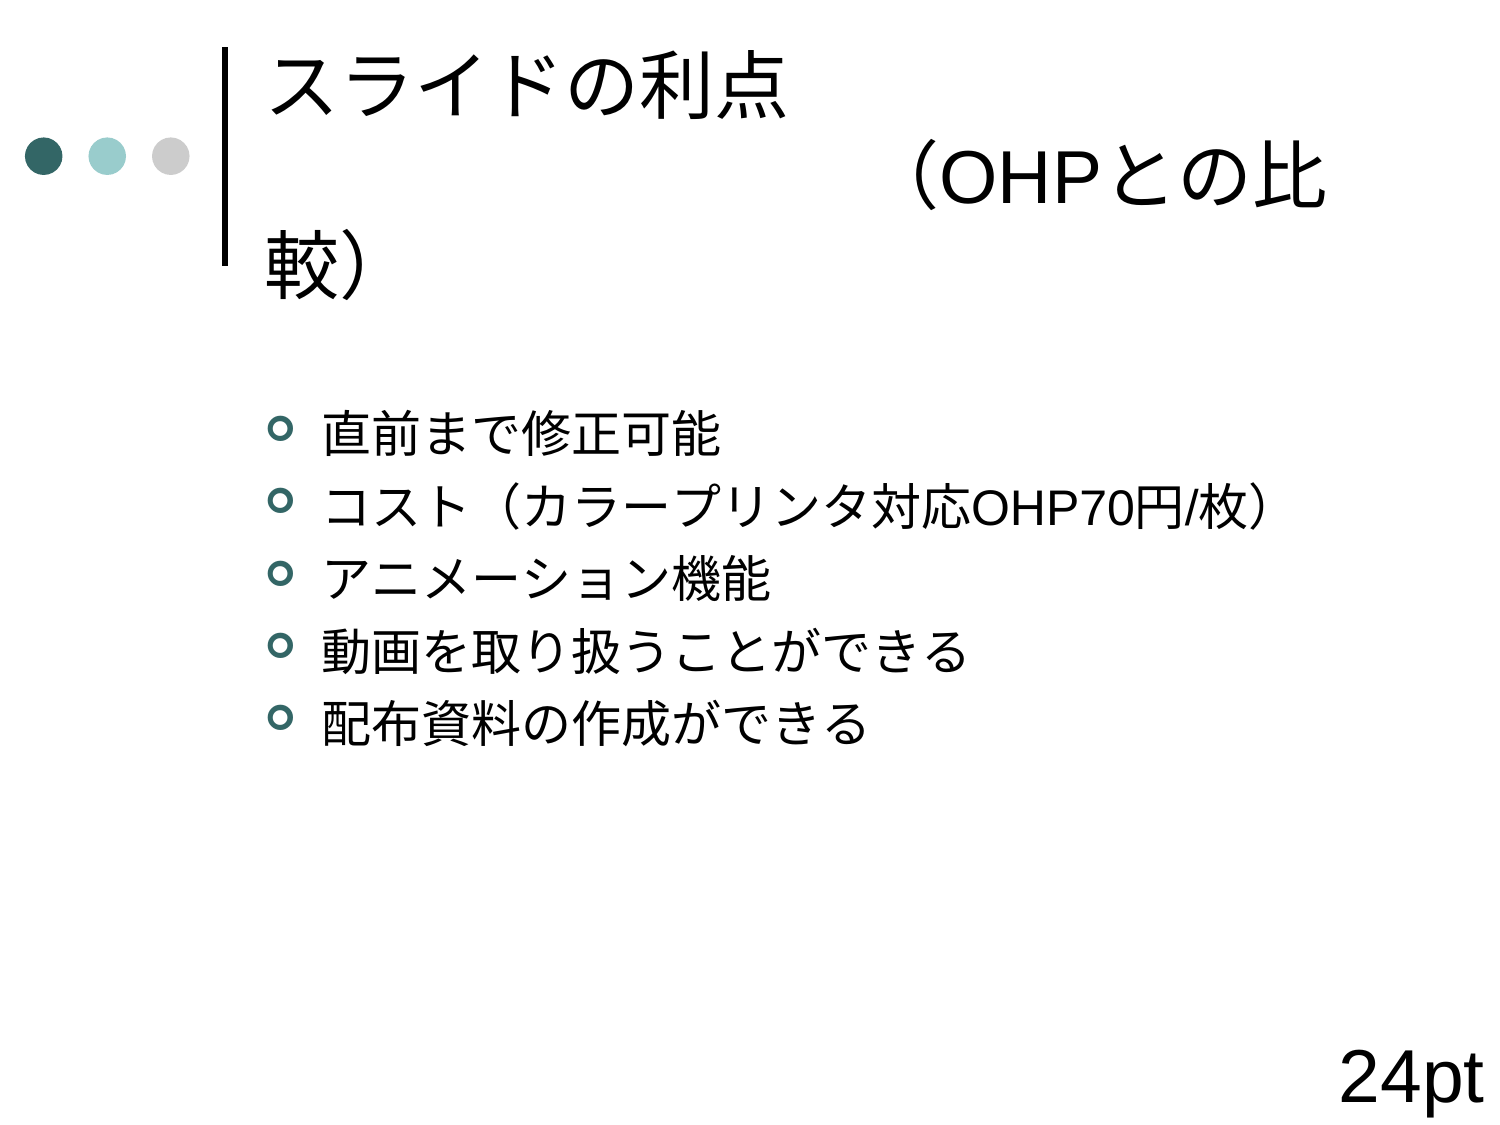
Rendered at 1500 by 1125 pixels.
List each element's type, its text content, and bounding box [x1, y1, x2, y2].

list 直前まで修正可能 コスト（カラープリンタ対応OHP70円/枚） アニメーション機能 動画を取り扱うことができる 配布資料の作成ができる [249, 395, 1401, 870]
text_box 24pt [1323, 1019, 1500, 1125]
title スライドの利点 （OHPとの比較） [249, 31, 1412, 282]
